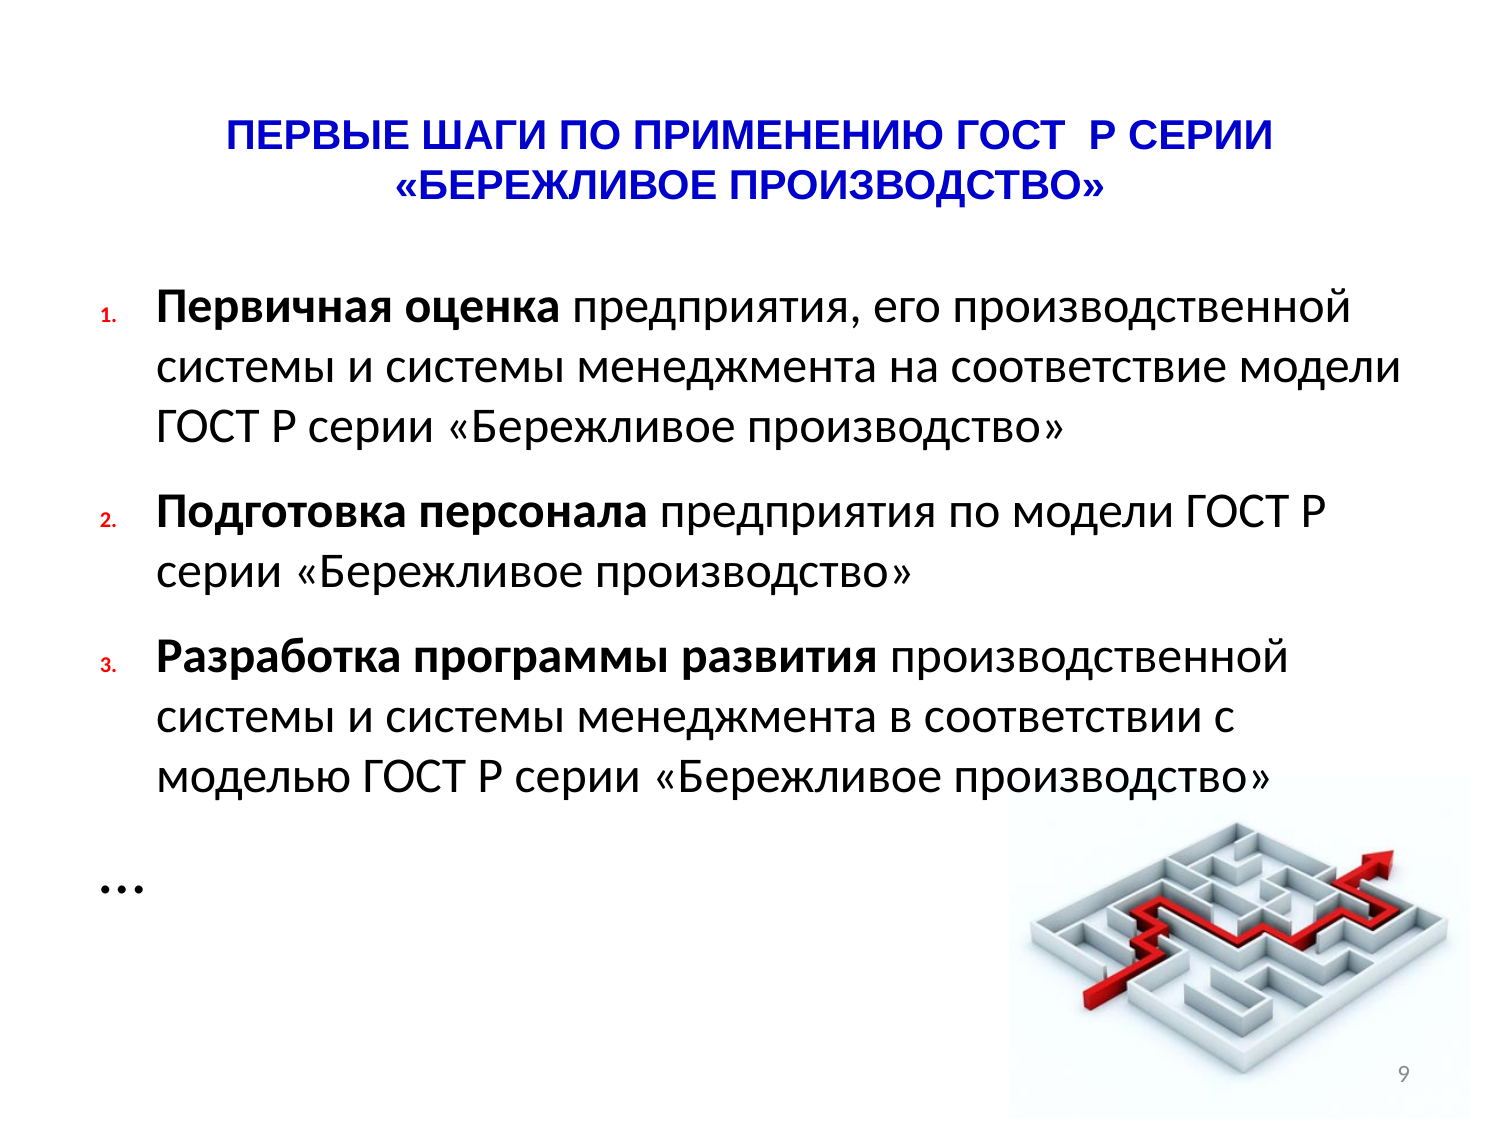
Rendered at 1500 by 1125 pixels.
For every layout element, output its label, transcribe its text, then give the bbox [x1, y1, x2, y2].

text_box ПЕРВЫЕ ШАГИ ПО ПРИМЕНЕНИЮ ГОСТ Р СЕРИИ «БЕРЕЖЛИВОЕ ПРОИЗВОДСТВО» [75, 82, 1425, 233]
text_box Первичная оценка предприятия, его производственной системы и системы менеджмента на соответствие модели ГОСТ Р серии «Бережливое производство» Подготовка персонала предприятия по модели ГОСТ Р серии «Бережливое производство» Разработка программы развития производственной системы и системы менеджмента в соответствии с моделью ГОСТ Р серии «Бережливое производство» … [84, 264, 1438, 915]
text_box <номер> [1074, 1042, 1425, 1103]
picture [1009, 773, 1470, 1119]
